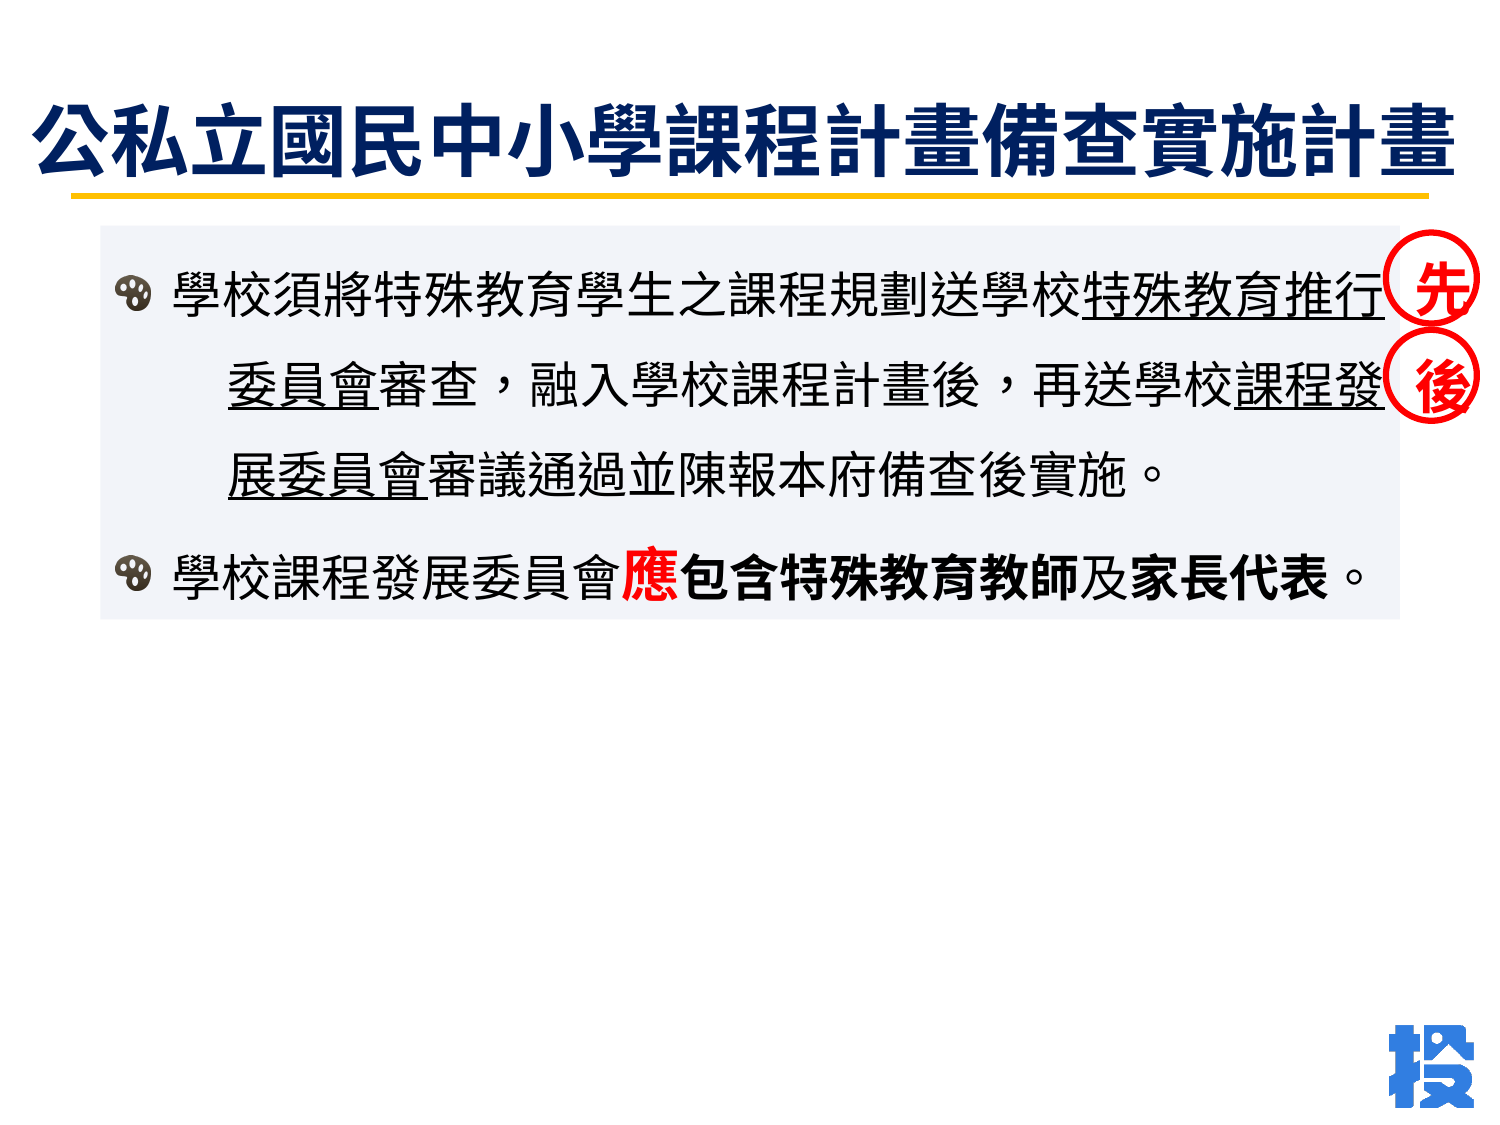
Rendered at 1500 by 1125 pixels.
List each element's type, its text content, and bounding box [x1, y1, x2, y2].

title 公私立國民中小學課程計畫備查實施計畫 [5, 45, 1483, 233]
text_box 先 [1385, 232, 1477, 324]
picture [1362, 997, 1500, 1125]
text_box 學校須將特殊教育學生之課程規劃送學校特殊教育推行委員會審查，融入學校課程計畫後，再送學校課程發展委員會審議通過並陳報本府備查後實施。 學校課程發展委員會應包含特殊教育教師及家長代表。 [100, 225, 1400, 620]
text_box 後 [1385, 329, 1477, 421]
text_box 後 [1444, 394, 1456, 400]
